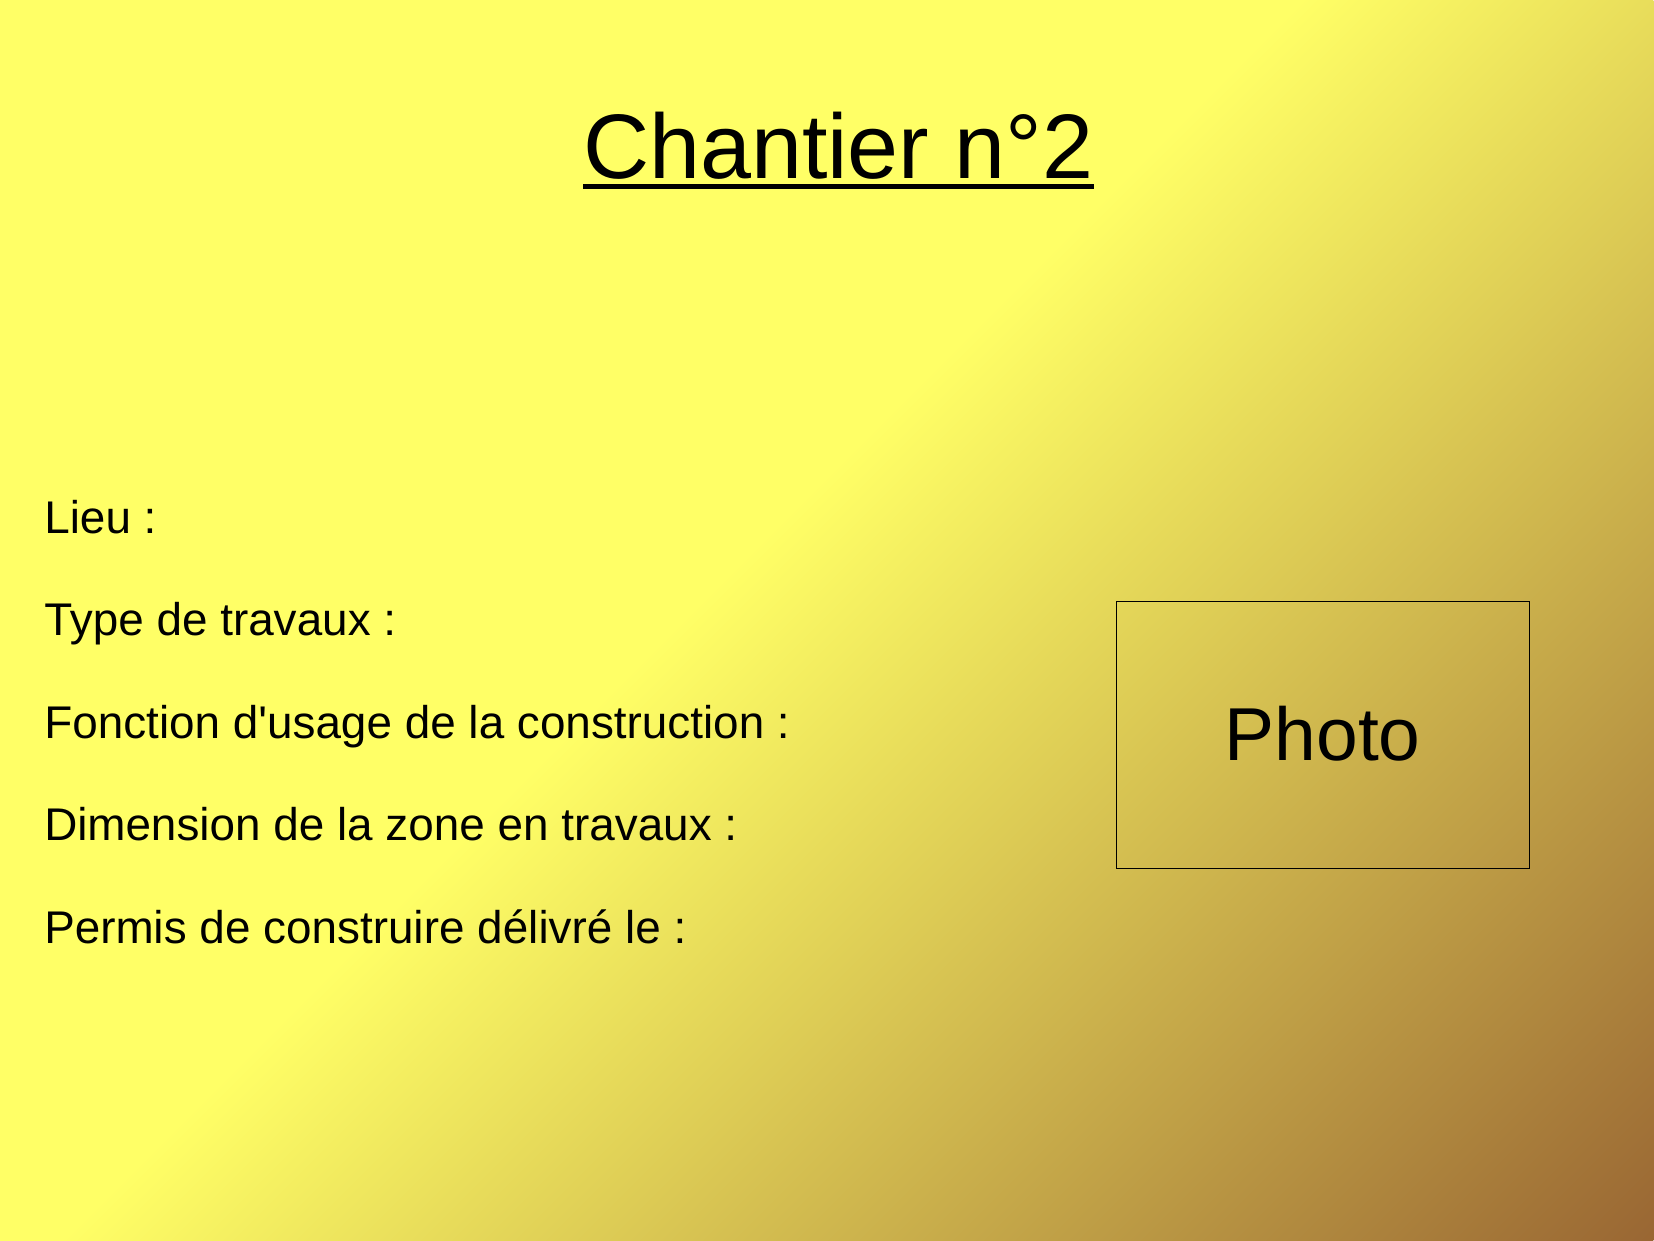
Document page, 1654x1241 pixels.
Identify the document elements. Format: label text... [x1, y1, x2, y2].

text_box Chantier n°2 [188, 88, 1489, 207]
text_box Lieu : Type de travaux : Fonction d'usage de la construction : Dimension de la zone en travaux : Permis de construire délivré le : [29, 484, 1063, 959]
text_box Photo [1116, 601, 1530, 869]
